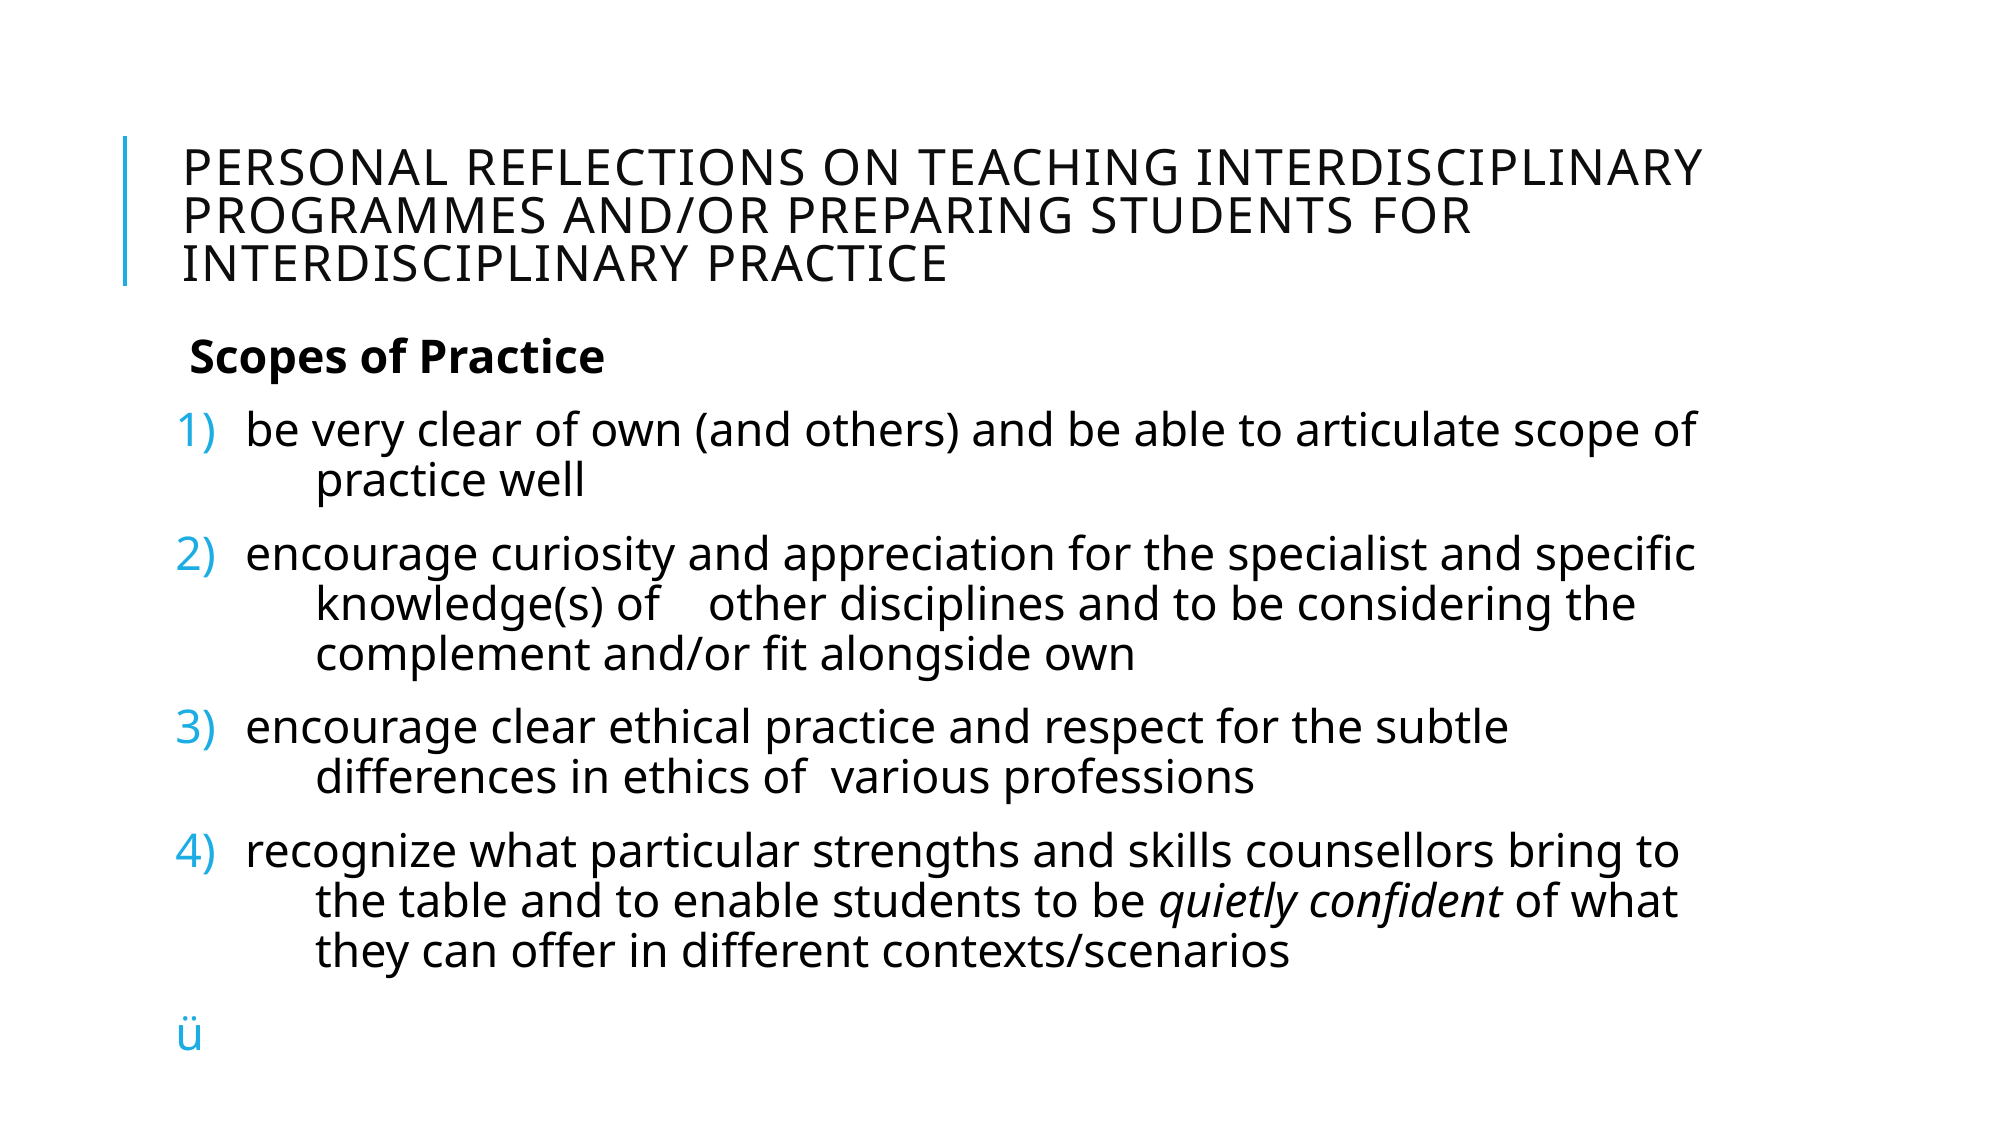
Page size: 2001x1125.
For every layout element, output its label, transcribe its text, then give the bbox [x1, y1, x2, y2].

list Scopes of Practice be very clear of own (and others) and be able to articulate scope of practice well encourage curiosity and appreciation for the specialist and specific knowledge(s) of other disciplines and to be considering the complement and/or fit alongside own encourage clear ethical practice and respect for the subtle differences in ethics of various professions recognize what particular strengths and skills counsellors bring to the table and to enable students to be quietly confident of what they can offer in different contexts/scenarios [168, 325, 1763, 986]
title Personal reflections on teaching interdisciplinary programmes and/or preparing Students for Interdisciplinary practice [168, 96, 1763, 325]
